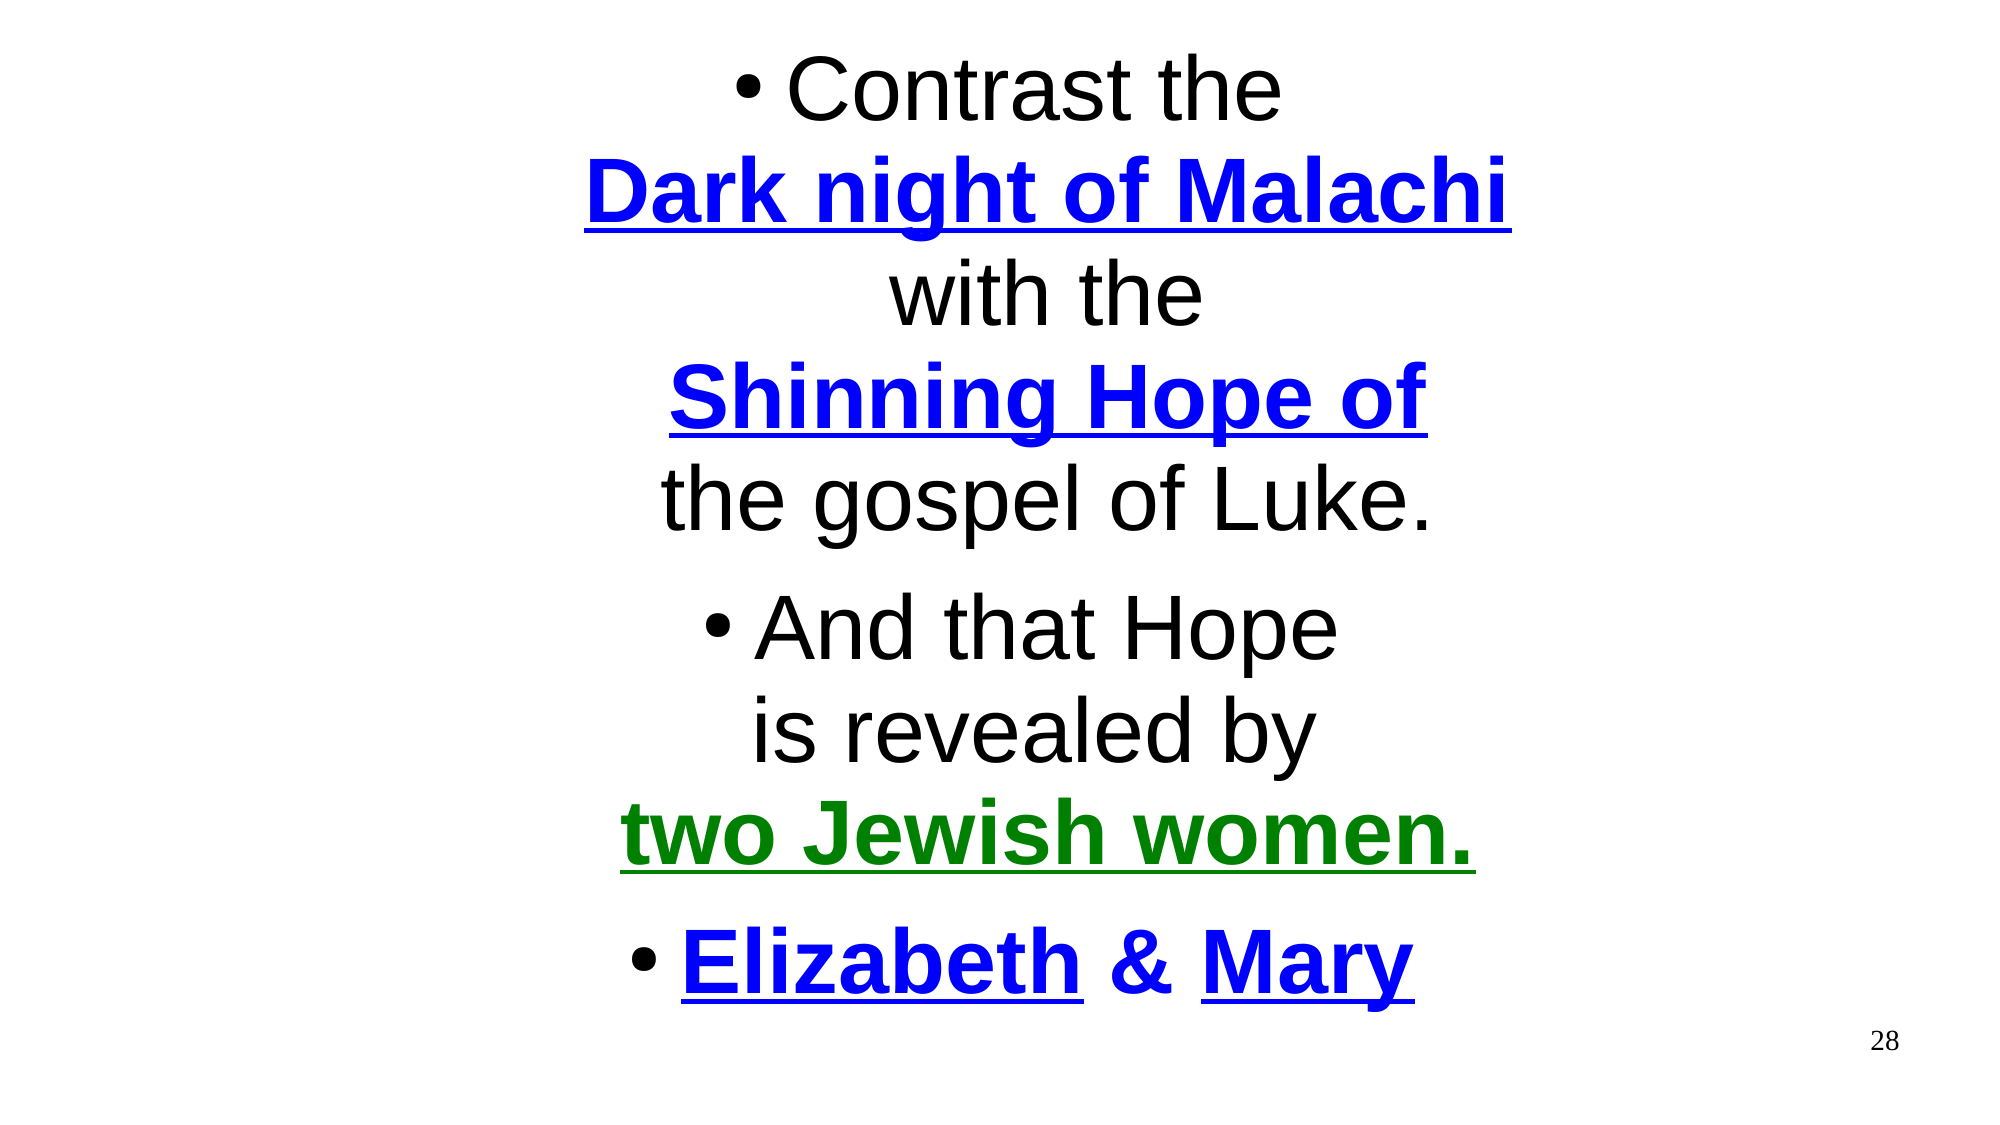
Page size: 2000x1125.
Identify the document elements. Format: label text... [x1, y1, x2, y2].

list Contrast the Dark night of Malachi with the Shinning Hope of the gospel of Luke. And that Hope is revealed by two Jewish women. Elizabeth & Mary [37, 37, 1988, 1088]
